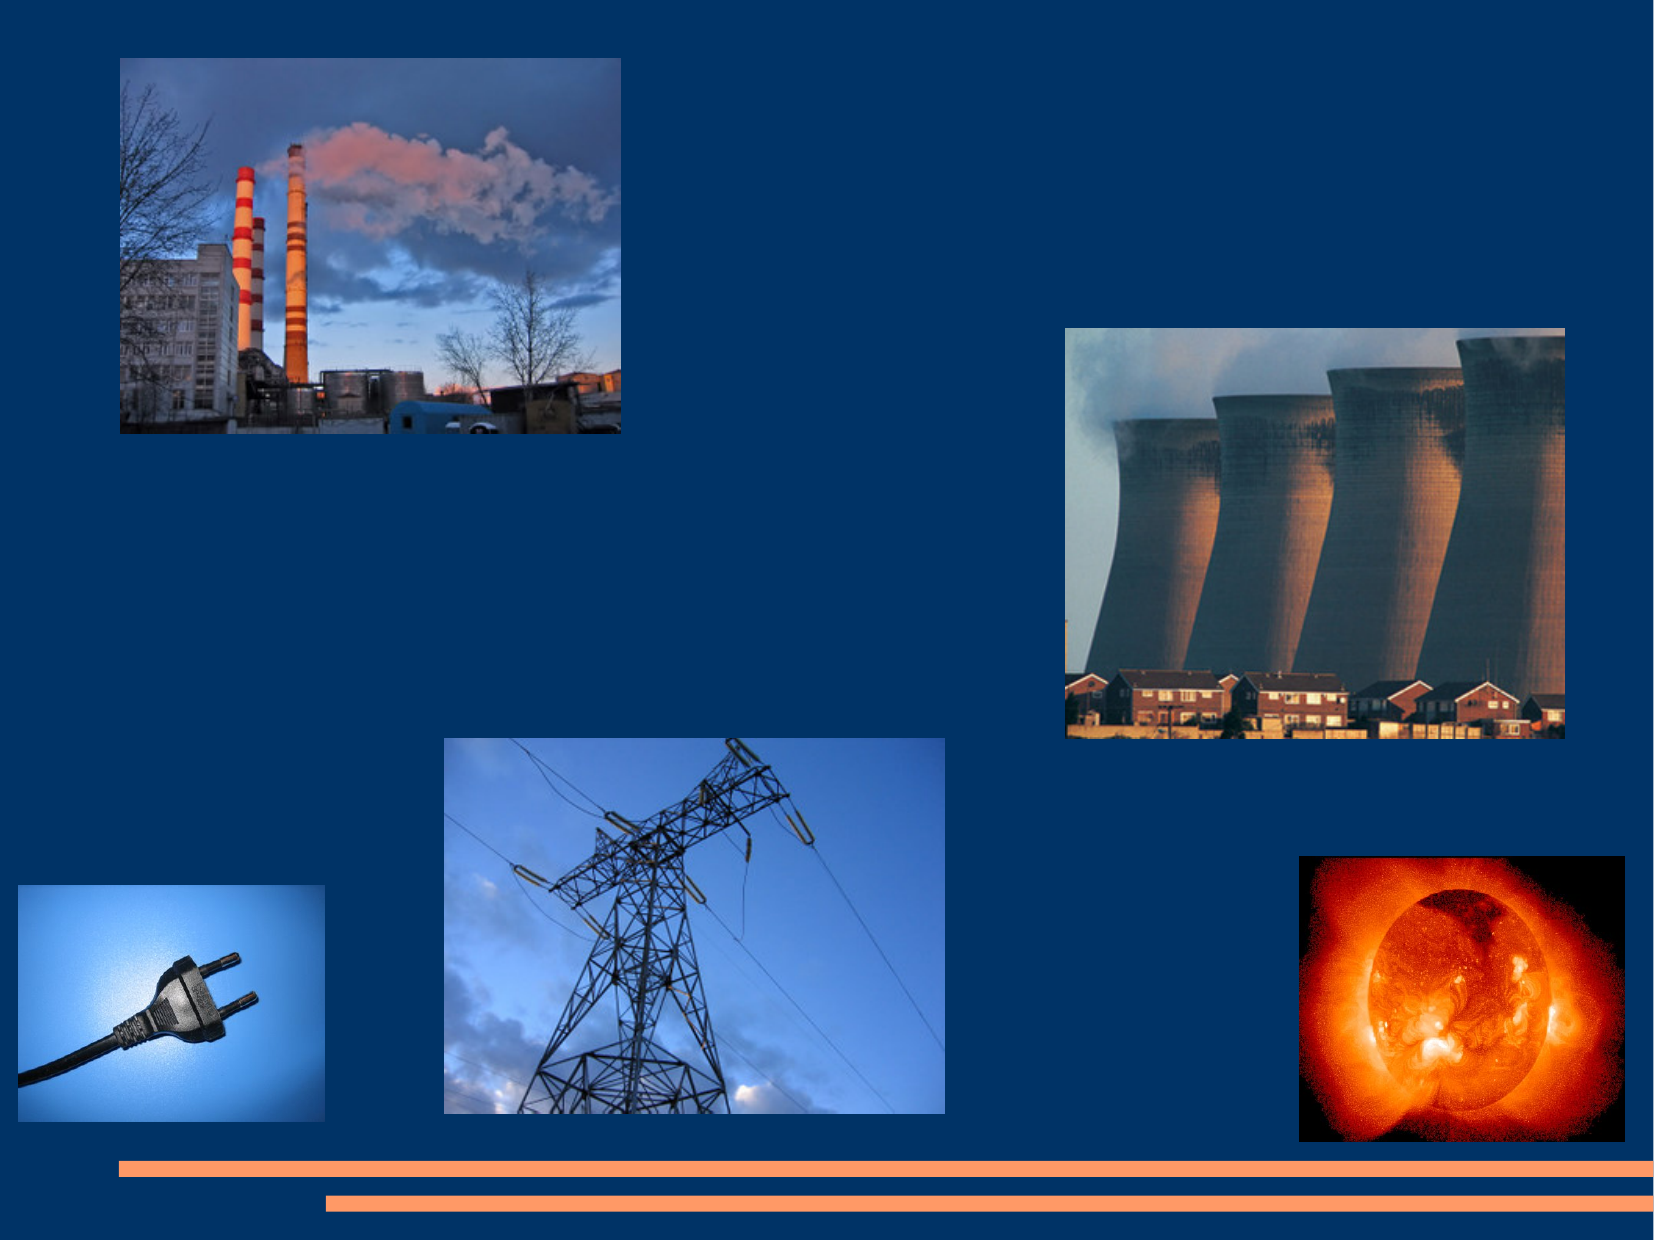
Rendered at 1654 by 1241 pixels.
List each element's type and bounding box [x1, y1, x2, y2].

picture [1065, 328, 1565, 739]
picture [1299, 856, 1625, 1142]
picture [18, 885, 325, 1123]
picture [444, 738, 945, 1114]
picture [120, 58, 621, 434]
